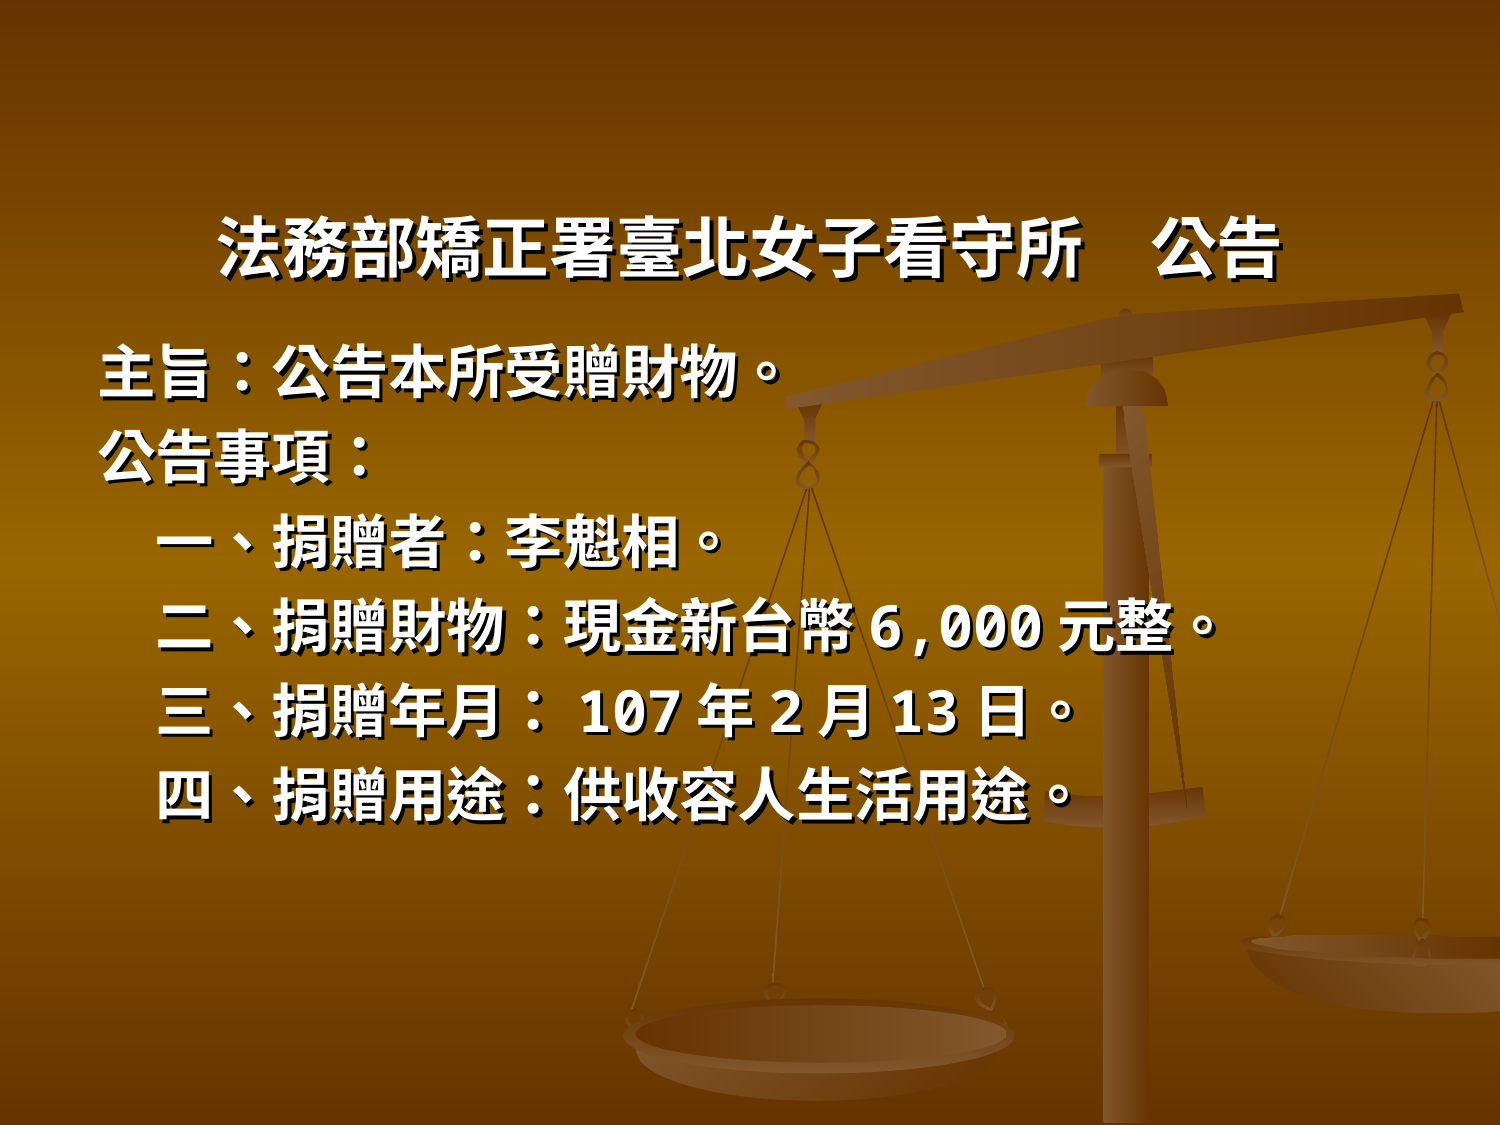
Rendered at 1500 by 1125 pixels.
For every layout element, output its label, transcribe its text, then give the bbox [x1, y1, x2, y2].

subtitle 主旨：公告本所受贈財物。 公告事項： 一、捐贈者：李魁相。 二、捐贈財物：現金新台幤6,000元整。 三、捐贈年月：107年2月13日。 四、捐贈用途：供收容人生活用途。 [82, 328, 1500, 1071]
title 法務部矯正署臺北女子看守所 公告 [41, 152, 1459, 293]
